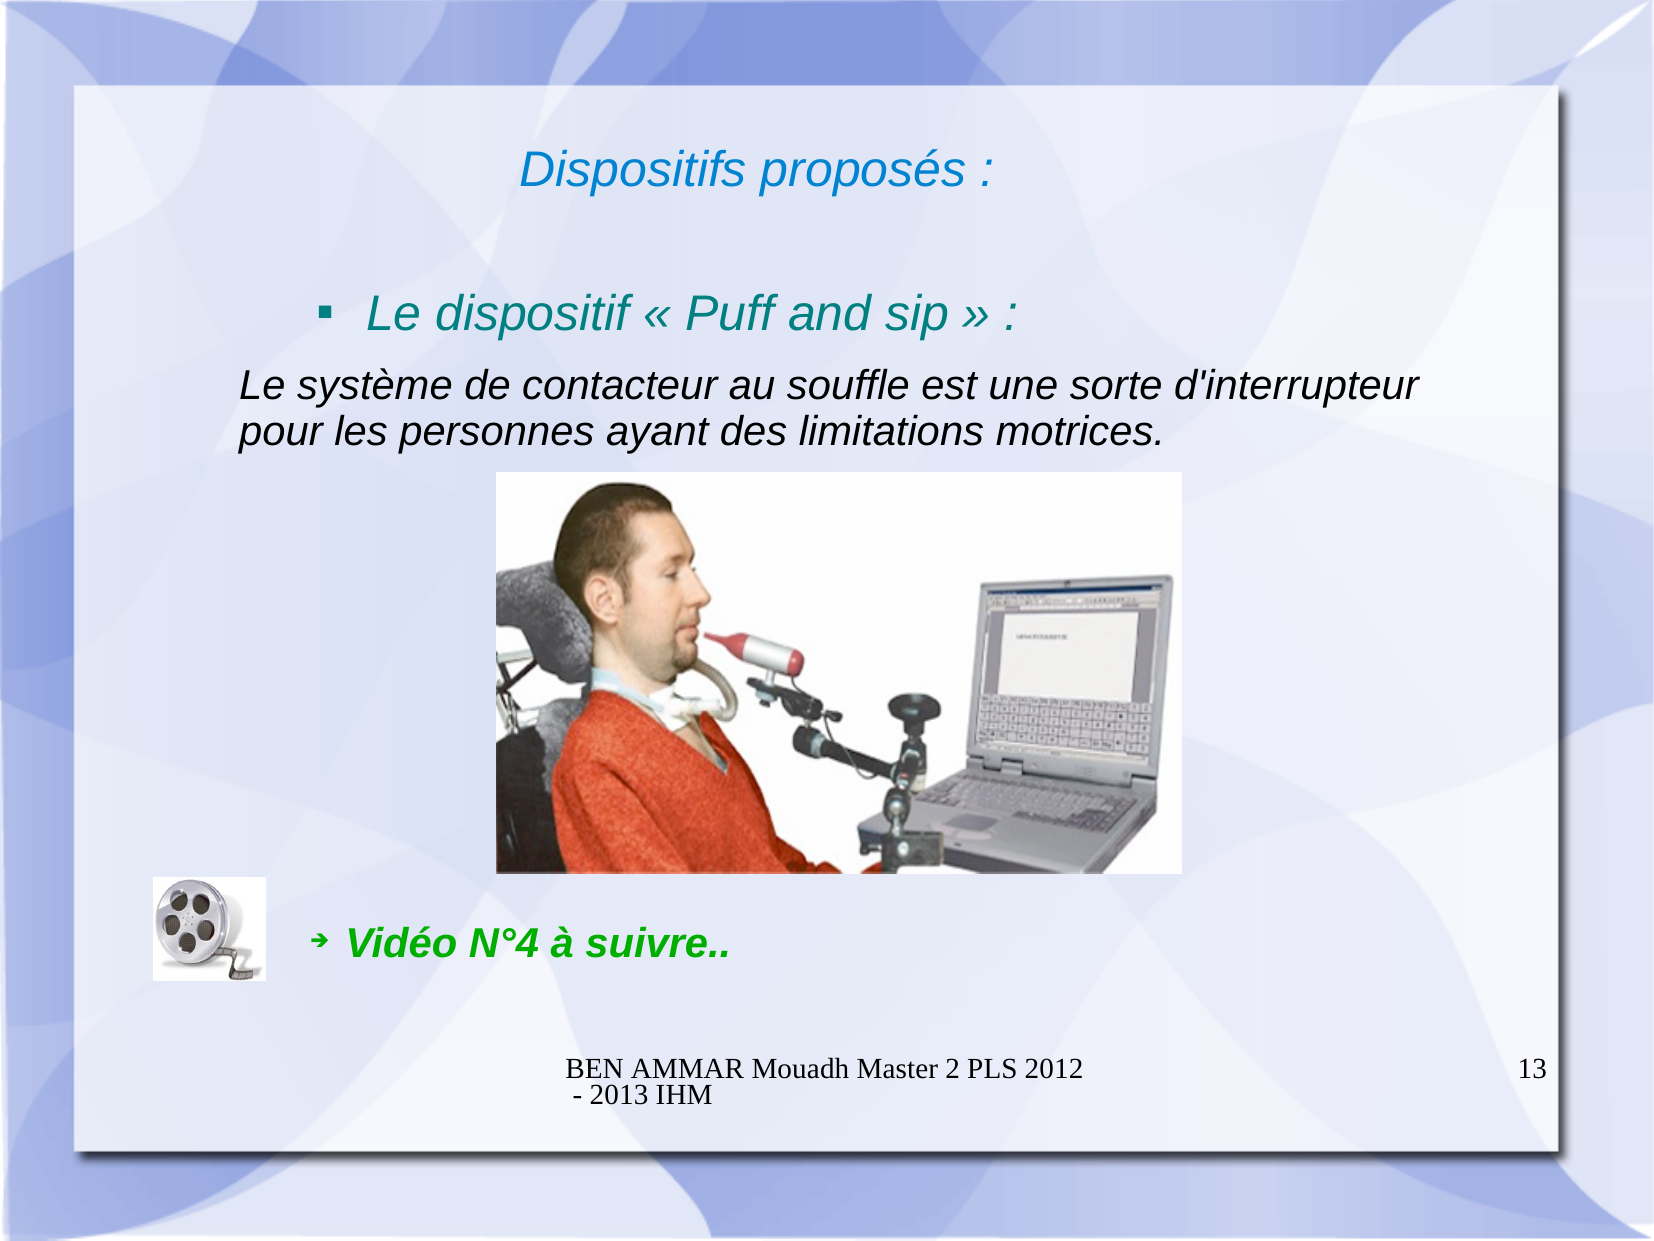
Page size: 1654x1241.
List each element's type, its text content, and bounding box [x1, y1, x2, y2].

text_box Le système de contacteur au souffle est une sorte d'interrupteur pour les personnes ayant des limitations motrices. Vidéo N°4 à suivre.. [188, 354, 1465, 1020]
list Dispositifs proposés : Le dispositif « Puff and sip » : [129, 141, 1489, 1016]
picture [0, 0, 1654, 1241]
